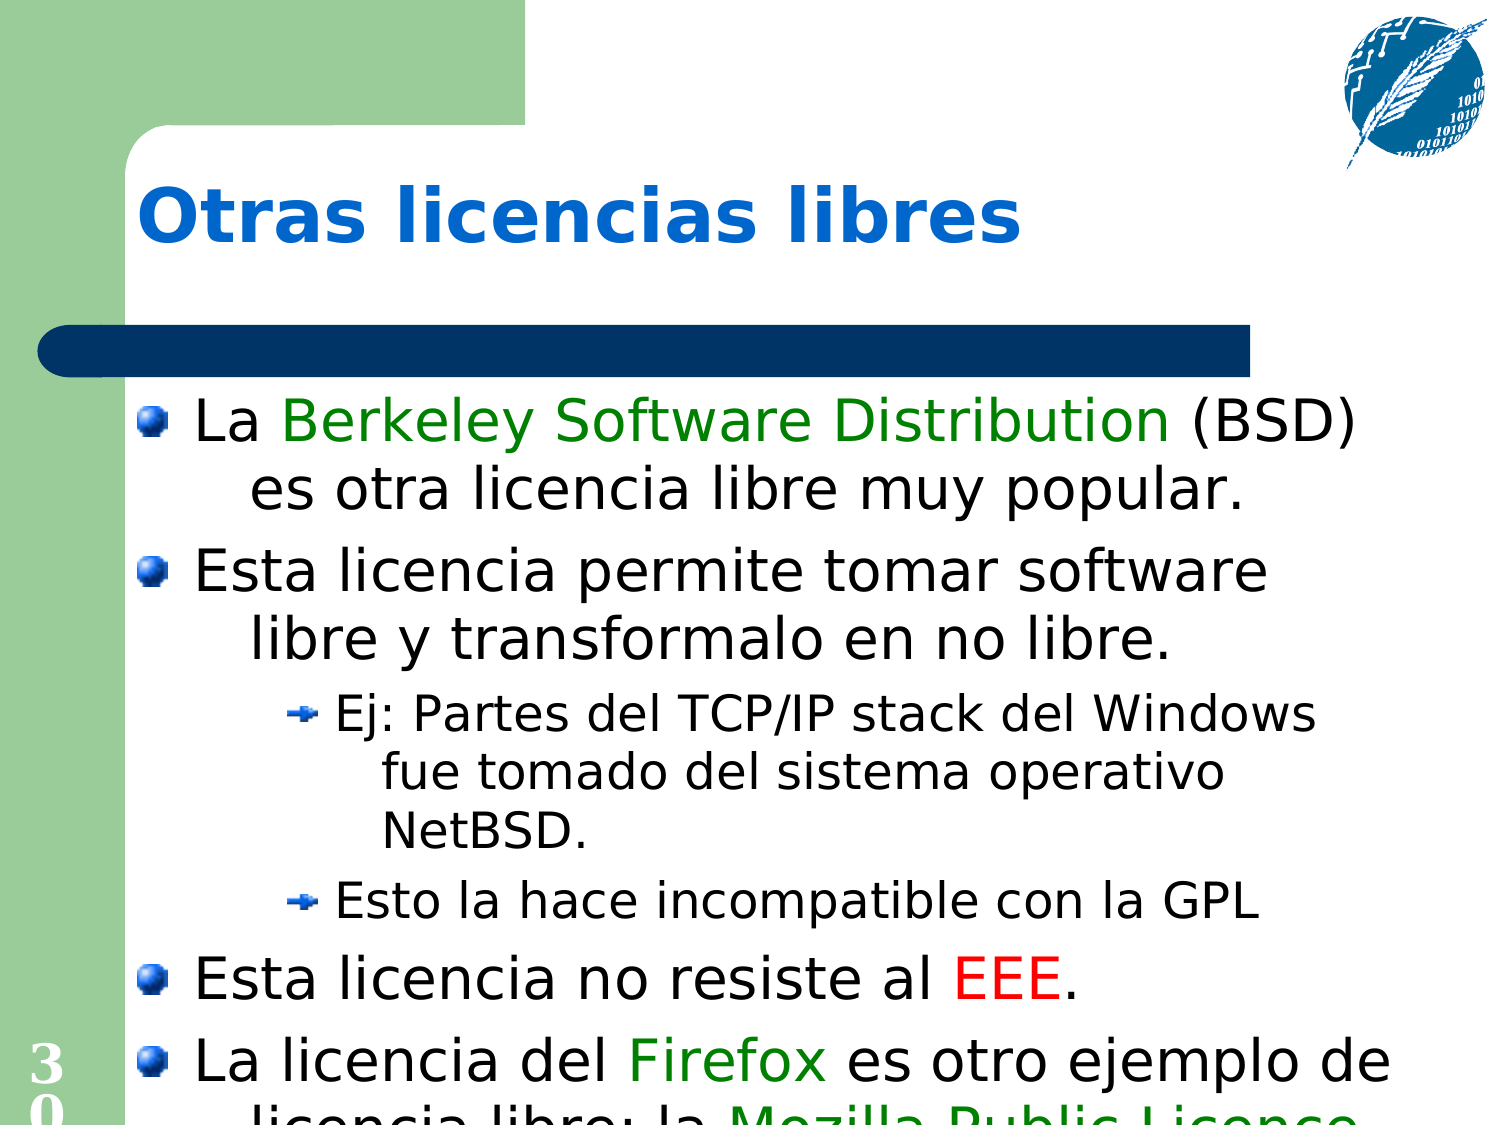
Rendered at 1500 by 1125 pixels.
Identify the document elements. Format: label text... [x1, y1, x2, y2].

list La Berkeley Software Distribution (BSD) es otra licencia libre muy popular. Esta licencia permite tomar software libre y transformalo en no libre. Ej: Partes del TCP/IP stack del Windows fue tomado del sistema operativo NetBSD. Esto la hace incompatible con la GPL Esta licencia no resiste al EEE. La licencia del Firefox es otro ejemplo de licencia libre: la Mozilla Public Licence. [137, 387, 1400, 1105]
picture [1427, 138, 1431, 148]
title Otras licencias libres [136, 136, 1414, 301]
picture [1416, 140, 1425, 149]
picture [1341, 15, 1487, 172]
picture [1433, 139, 1440, 147]
picture [1436, 127, 1450, 136]
